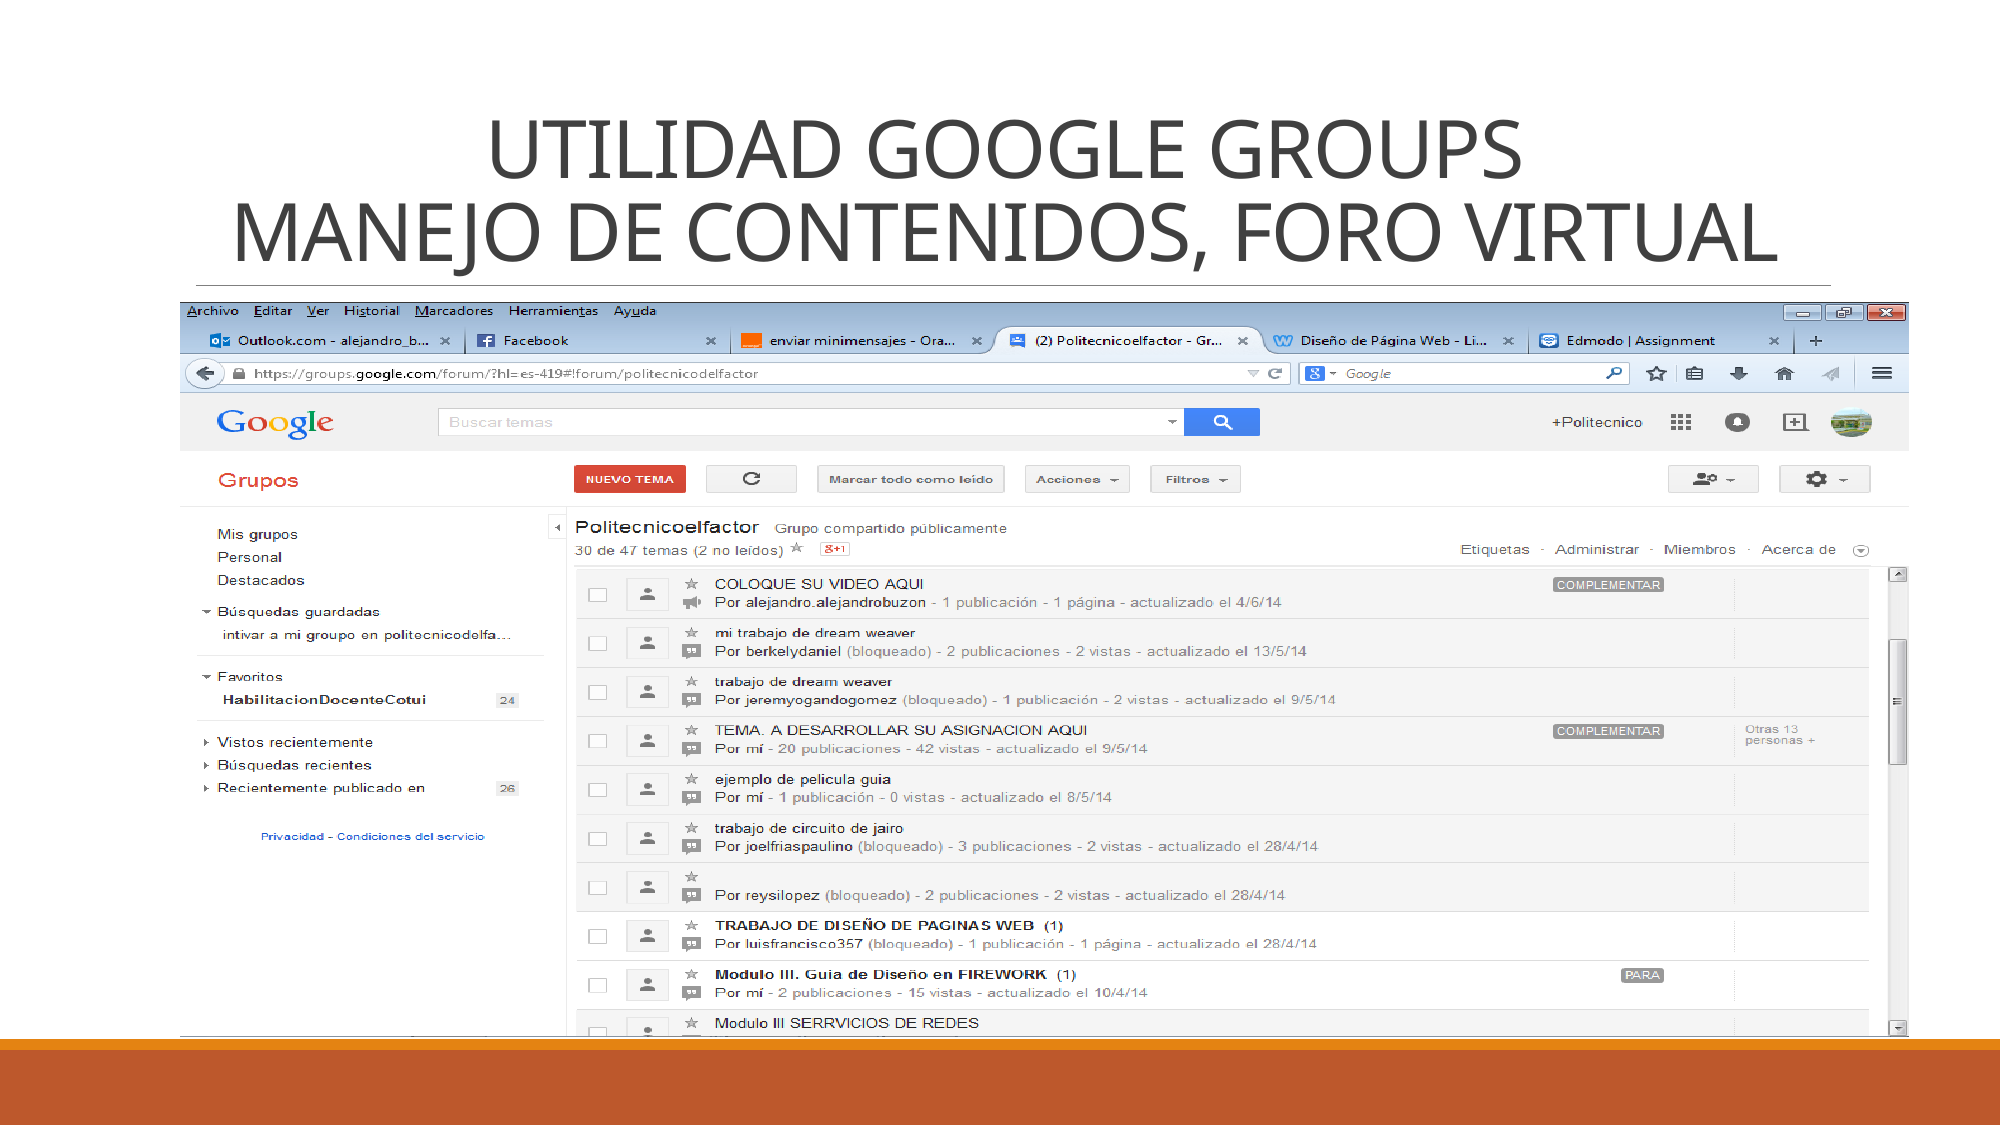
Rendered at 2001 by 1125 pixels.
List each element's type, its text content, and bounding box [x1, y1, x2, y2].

picture [180, 302, 1909, 1037]
title UTILIDAD GOOGLE GROUPS MANEJO DE CONTENIDOS, FORO VIRTUAL [180, 47, 1831, 286]
